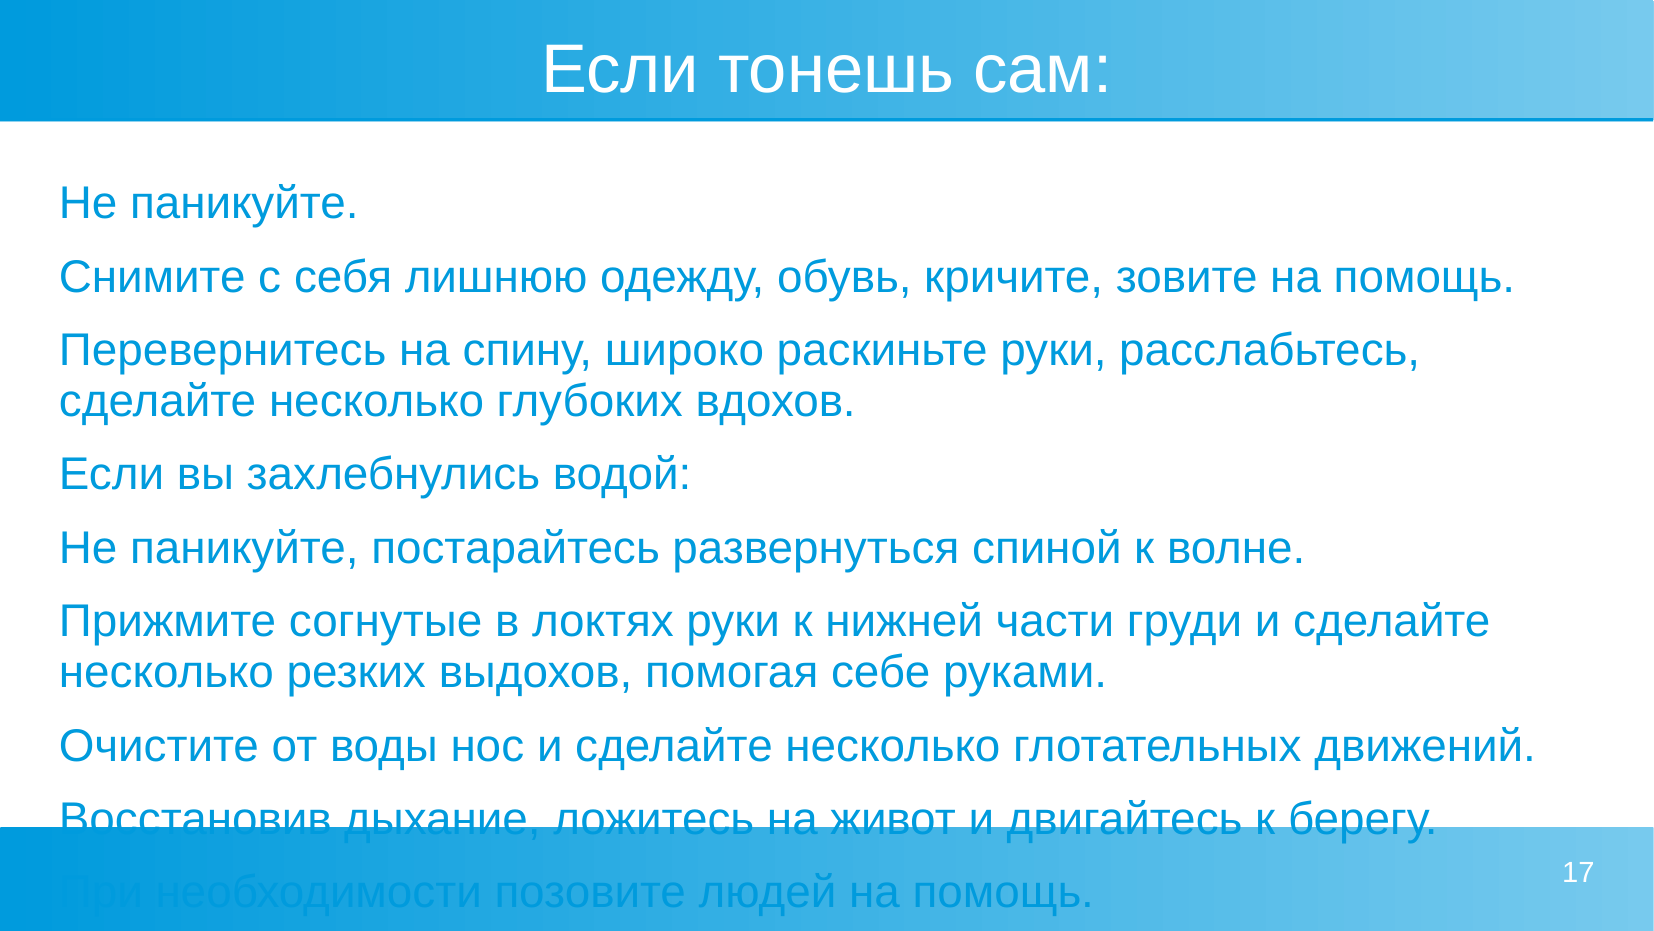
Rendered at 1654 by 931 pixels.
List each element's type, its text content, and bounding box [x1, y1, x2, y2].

list Не паникуйте. Снимите с себя лишнюю одежду, обувь, кричите, зовите на помощь. Перевернитесь на спину, широко раскиньте руки, расслабьтесь, сделайте несколько глубоких вдохов. Если вы захлебнулись водой: Не паникуйте, постарайтесь развернуться спиной к волне. Прижмите согнутые в локтях руки к нижней части груди и сделайте несколько резких выдохов, помогая себе руками. Очистите от воды нос и сделайте несколько глотательных движений. Восстановив дыхание, ложитесь на живот и двигайтесь к берегу. При необходимости позовите людей на помощь. [59, 177, 1595, 768]
title Если тонешь сам: [59, 30, 1595, 108]
